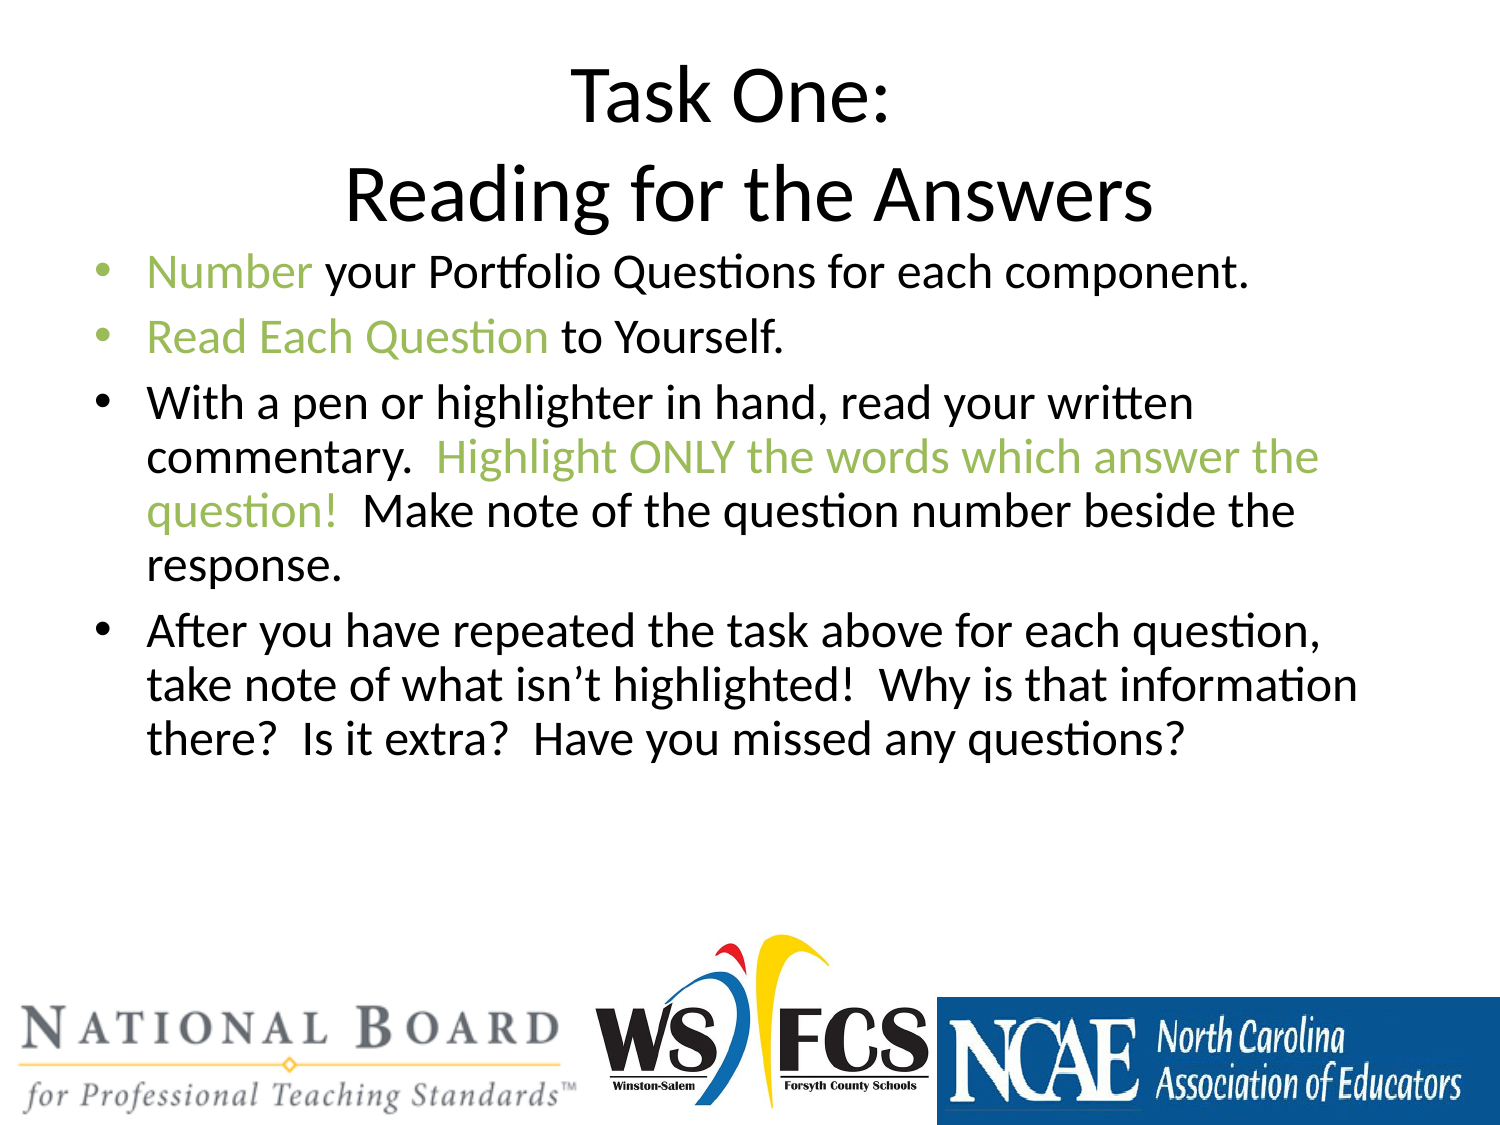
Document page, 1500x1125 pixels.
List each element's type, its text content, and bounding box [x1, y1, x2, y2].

picture [0, 980, 1500, 1125]
list Number your Portfolio Questions for each component. Read Each Question to Yourself. With a pen or highlighter in hand, read your written commentary. Highlight ONLY the words which answer the question! Make note of the question number beside the response. After you have repeated the task above for each question, take note of what isn’t highlighted! Why is that information there? Is it extra? Have you missed any questions? [75, 237, 1425, 980]
title Task One: Reading for the Answers [75, 45, 1425, 233]
